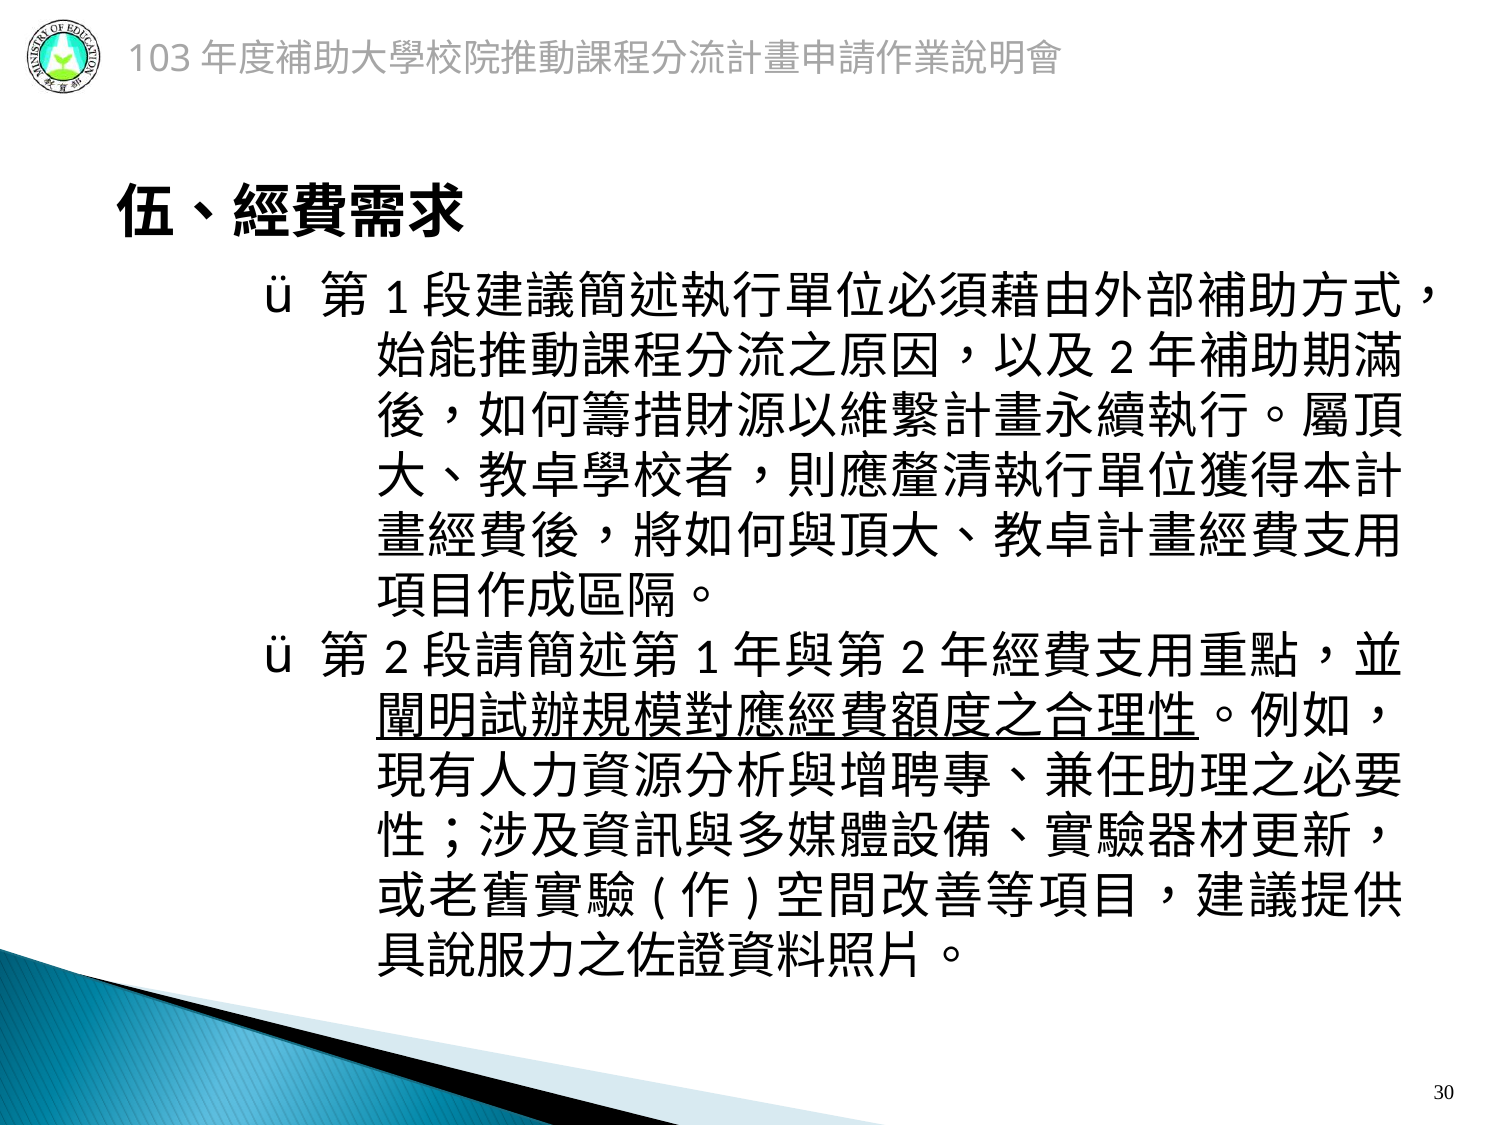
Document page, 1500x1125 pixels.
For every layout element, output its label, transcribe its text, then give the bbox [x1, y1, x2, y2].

text_box 30 [1418, 1051, 1479, 1112]
picture [17, 19, 102, 96]
text_box 103年度補助大學校院推動課程分流計畫申請作業說明會 [112, 26, 1436, 88]
text_box 伍、經費需求 第1段建議簡述執行單位必須藉由外部補助方式，始能推動課程分流之原因，以及2年補助期滿後，如何籌措財源以維繫計畫永續執行。屬頂大、教卓學校者，則應釐清執行單位獲得本計畫經費後，將如何與頂大、教卓計畫經費支用項目作成區隔。 第2段請簡述第1年與第2年經費支用重點，並闡明試辦規模對應經費額度之合理性。例如，現有人力資源分析與增聘專、兼任助理之必要性；涉及資訊與多媒體設備、實驗器材更新，或老舊實驗(作)空間改善等項目，建議提供具說服力之佐證資料照片。 [101, 167, 1419, 991]
